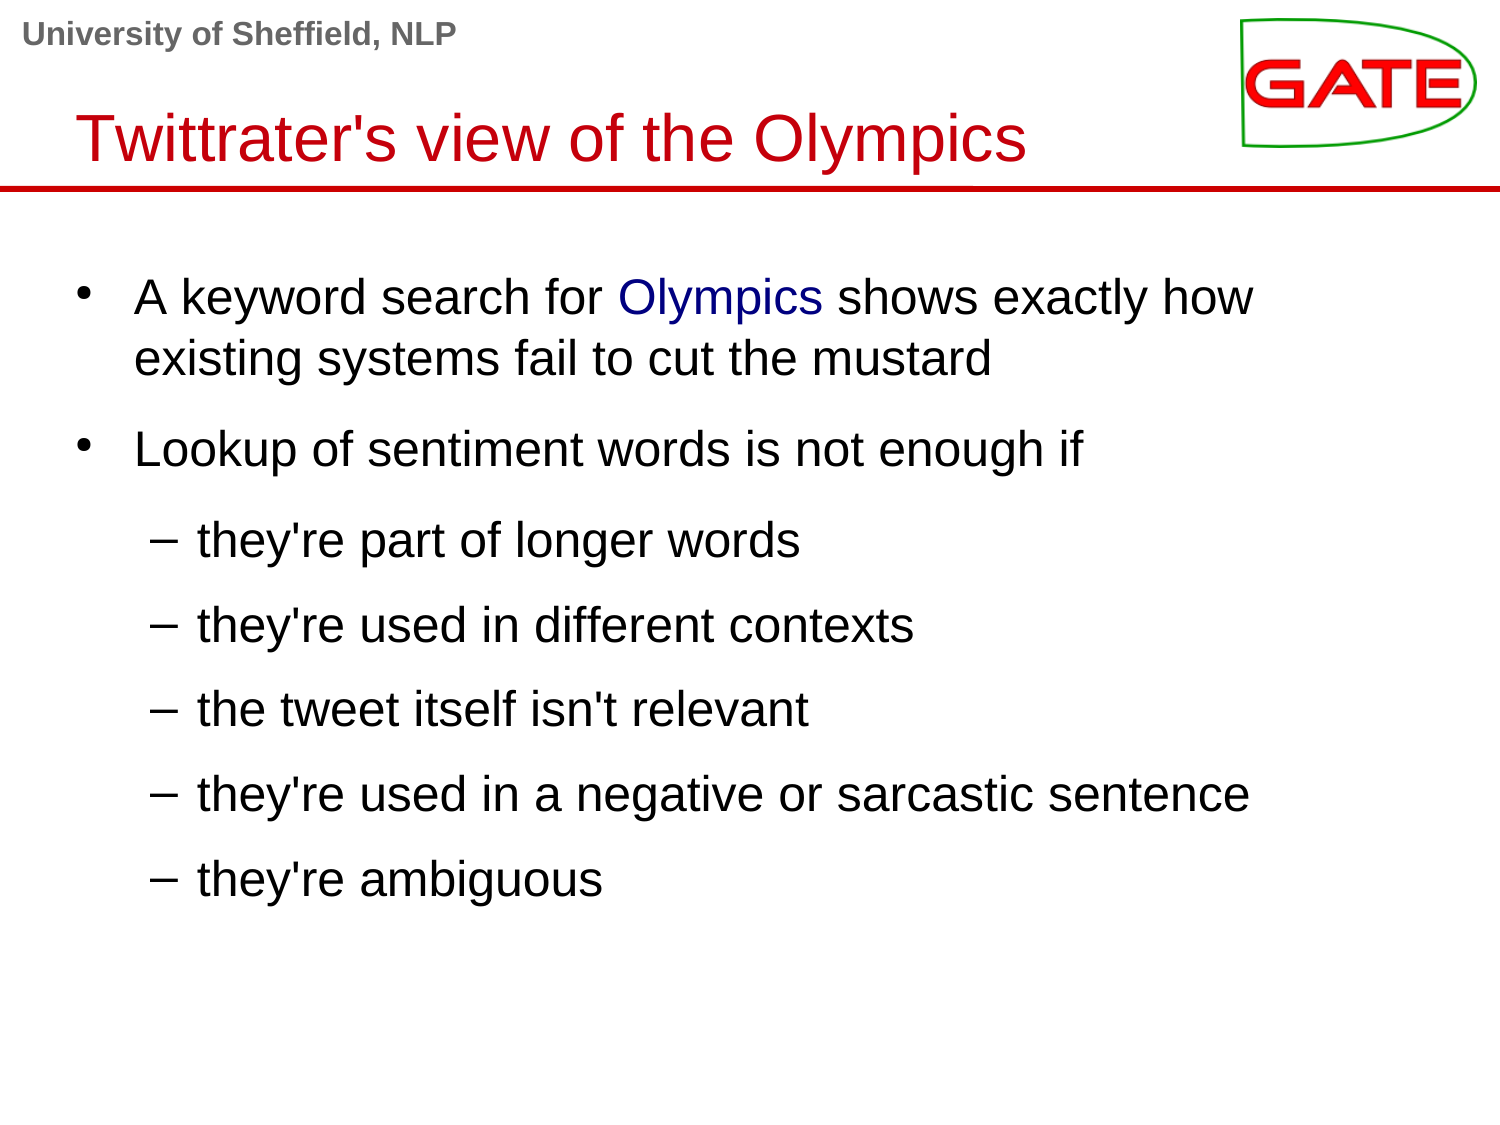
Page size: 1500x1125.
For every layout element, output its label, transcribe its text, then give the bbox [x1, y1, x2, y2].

title Twittrater's view of the Olympics [75, 44, 1425, 233]
list A keyword search for Olympics shows exactly how existing systems fail to cut the mustard Lookup of sentiment words is not enough if they're part of longer words they're used in different contexts the tweet itself isn't relevant they're used in a negative or sarcastic sentence they're ambiguous [75, 263, 1425, 1006]
picture [1240, 18, 1477, 148]
